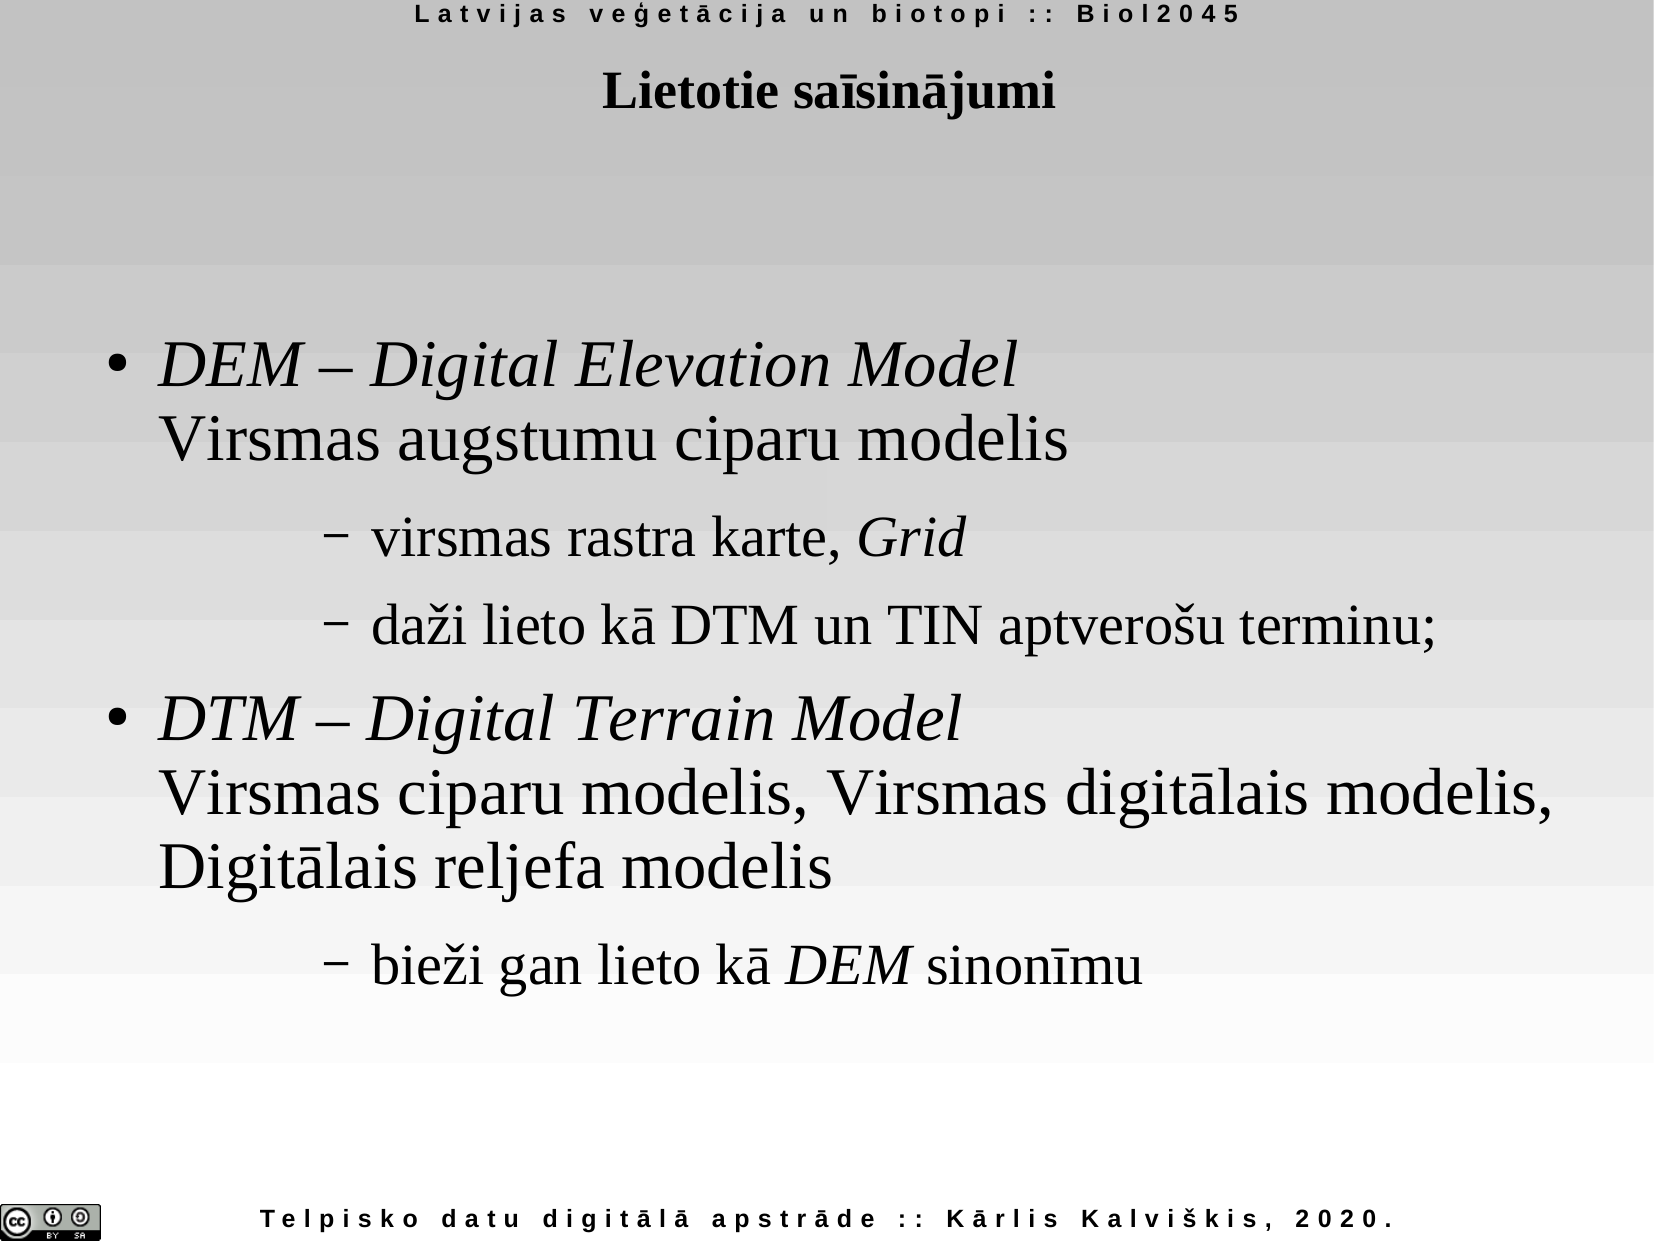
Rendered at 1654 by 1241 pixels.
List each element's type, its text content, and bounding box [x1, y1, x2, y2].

title Lietotie saīsinājumi [34, 61, 1626, 296]
picture [0, 0, 1654, 1241]
list DEM – Digital Elevation Model Virsmas augstumu ciparu modelis virsmas rastra karte, Grid daži lieto kā DTM un TIN aptverošu terminu; DTM – Digital Terrain Model Virsmas ciparu modelis, Virsmas digitālais modelis, Digitālais reljefa modelis bieži gan lieto kā DEM sinonīmu [87, 327, 1602, 1172]
